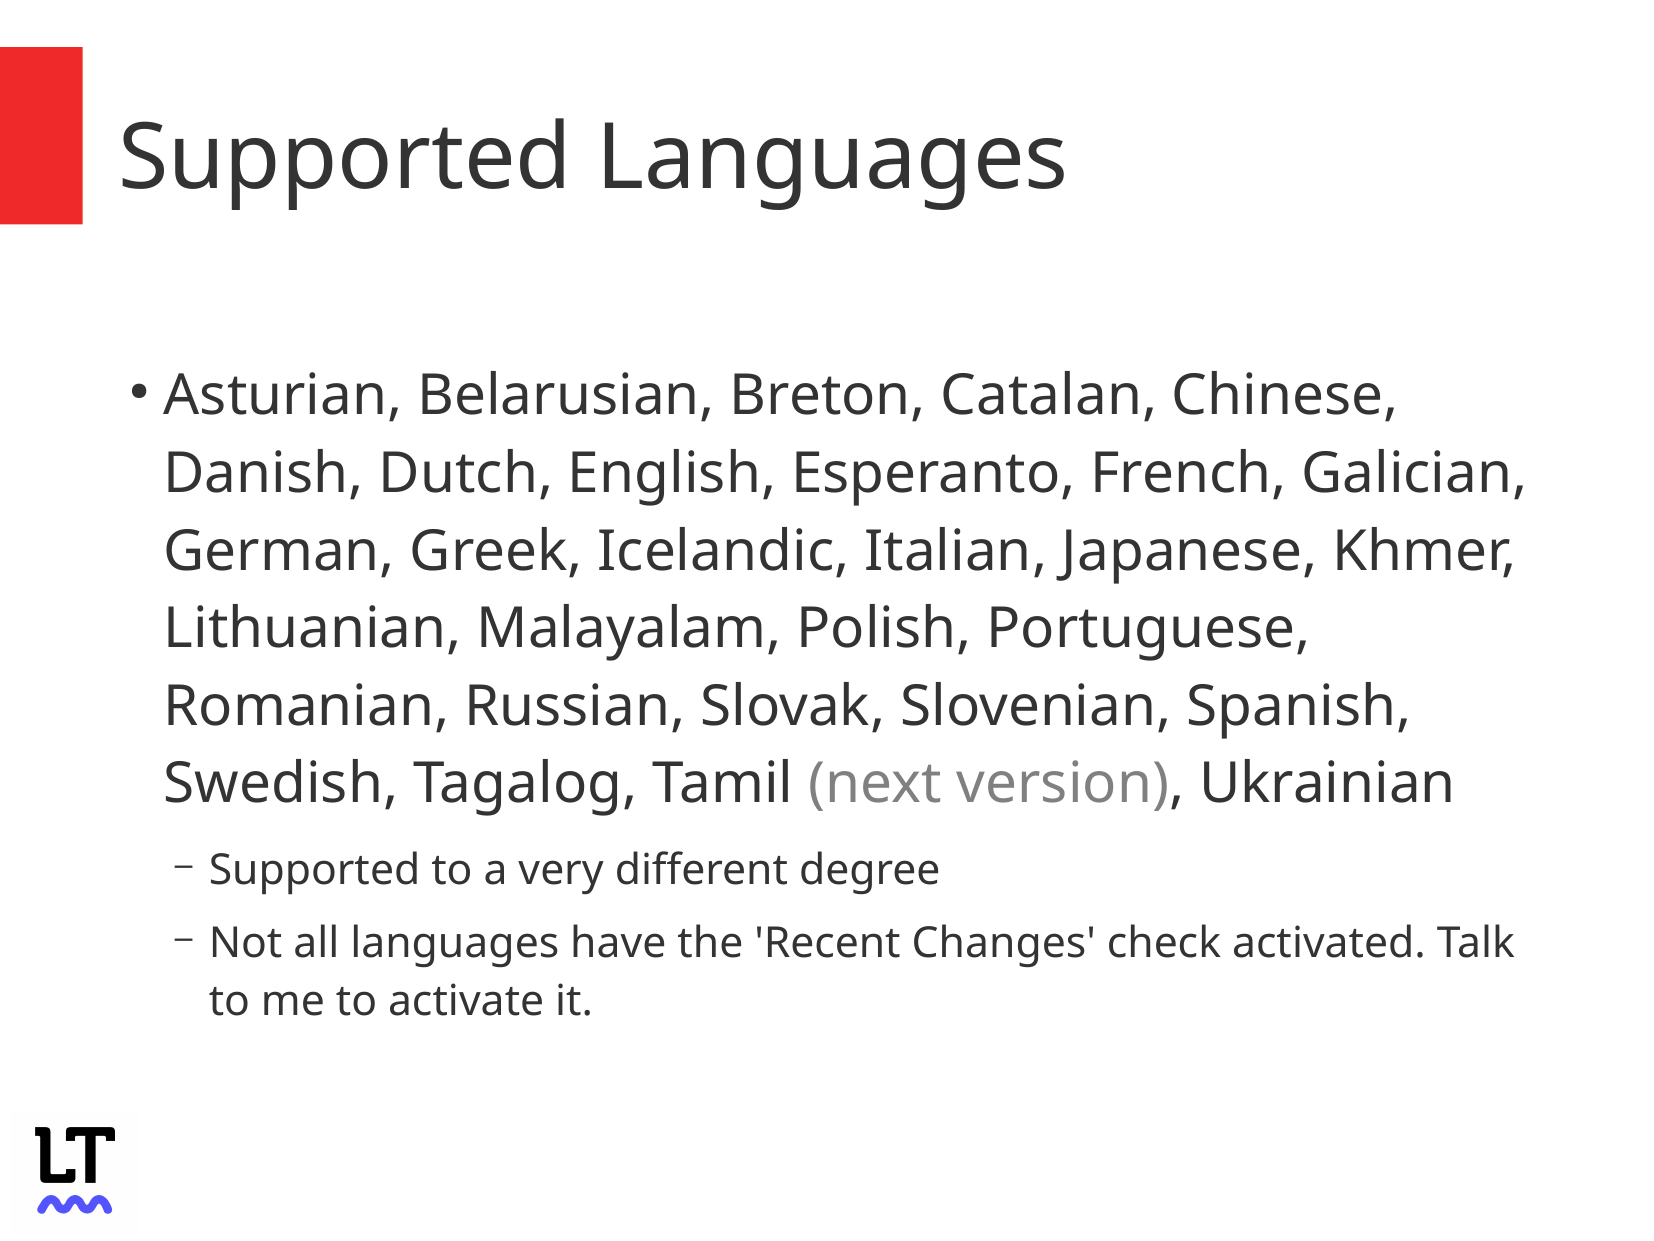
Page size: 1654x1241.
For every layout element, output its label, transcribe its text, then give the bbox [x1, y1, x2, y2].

list Asturian, Belarusian, Breton, Catalan, Chinese, Danish, Dutch, English, Esperanto, French, Galician, German, Greek, Icelandic, Italian, Japanese, Khmer, Lithuanian, Malayalam, Polish, Portuguese, Romanian, Russian, Slovak, Slovenian, Spanish, Swedish, Tagalog, Tamil (next version), Ukrainian Supported to a very different degree Not all languages have the 'Recent Changes' check activated. Talk to me to activate it. [118, 354, 1536, 1074]
picture [11, 1110, 138, 1235]
title Supported Languages [118, 49, 1571, 257]
